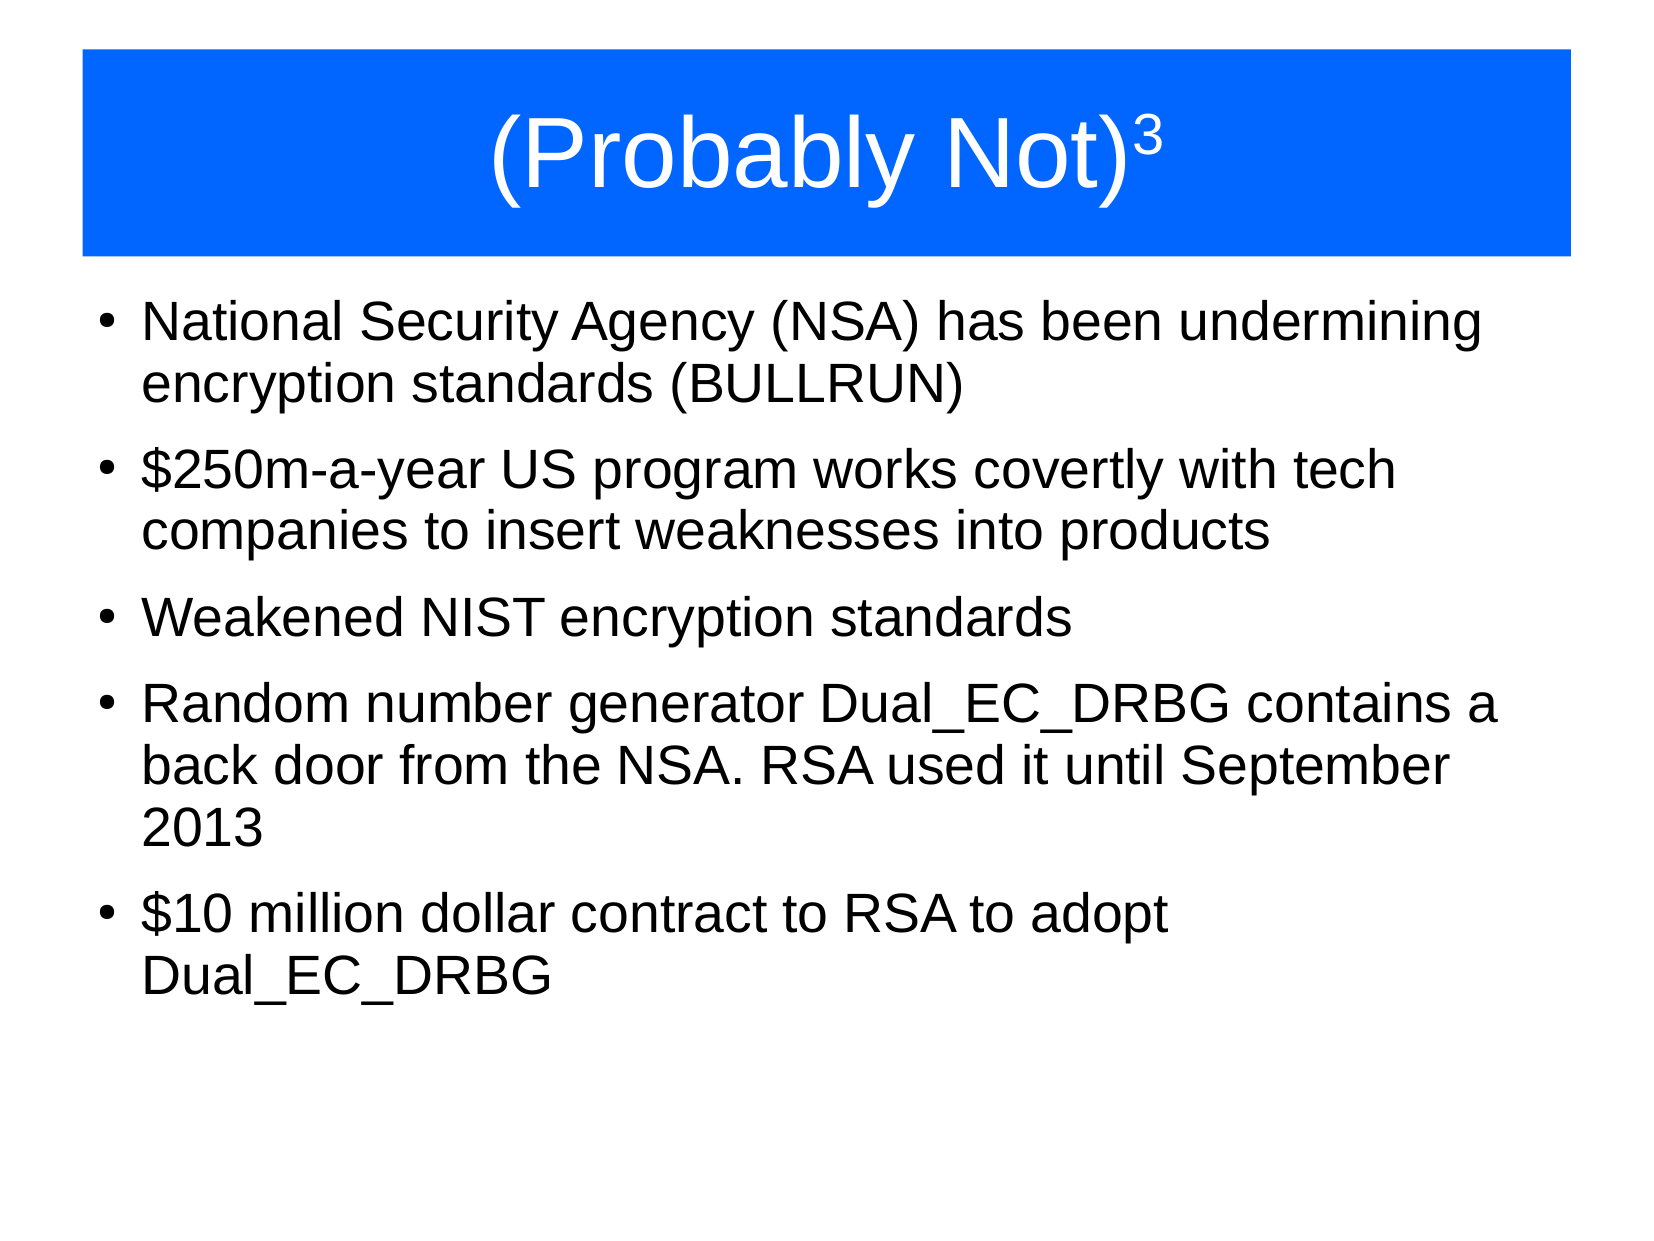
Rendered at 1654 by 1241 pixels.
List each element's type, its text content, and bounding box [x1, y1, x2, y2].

title (Probably Not)3 [82, 49, 1571, 257]
list National Security Agency (NSA) has been undermining encryption standards (BULLRUN) $250m-a-year US program works covertly with tech companies to insert weaknesses into products Weakened NIST encryption standards Random number generator Dual_EC_DRBG contains a back door from the NSA. RSA used it until September 2013 $10 million dollar contract to RSA to adopt Dual_EC_DRBG [82, 290, 1571, 1010]
